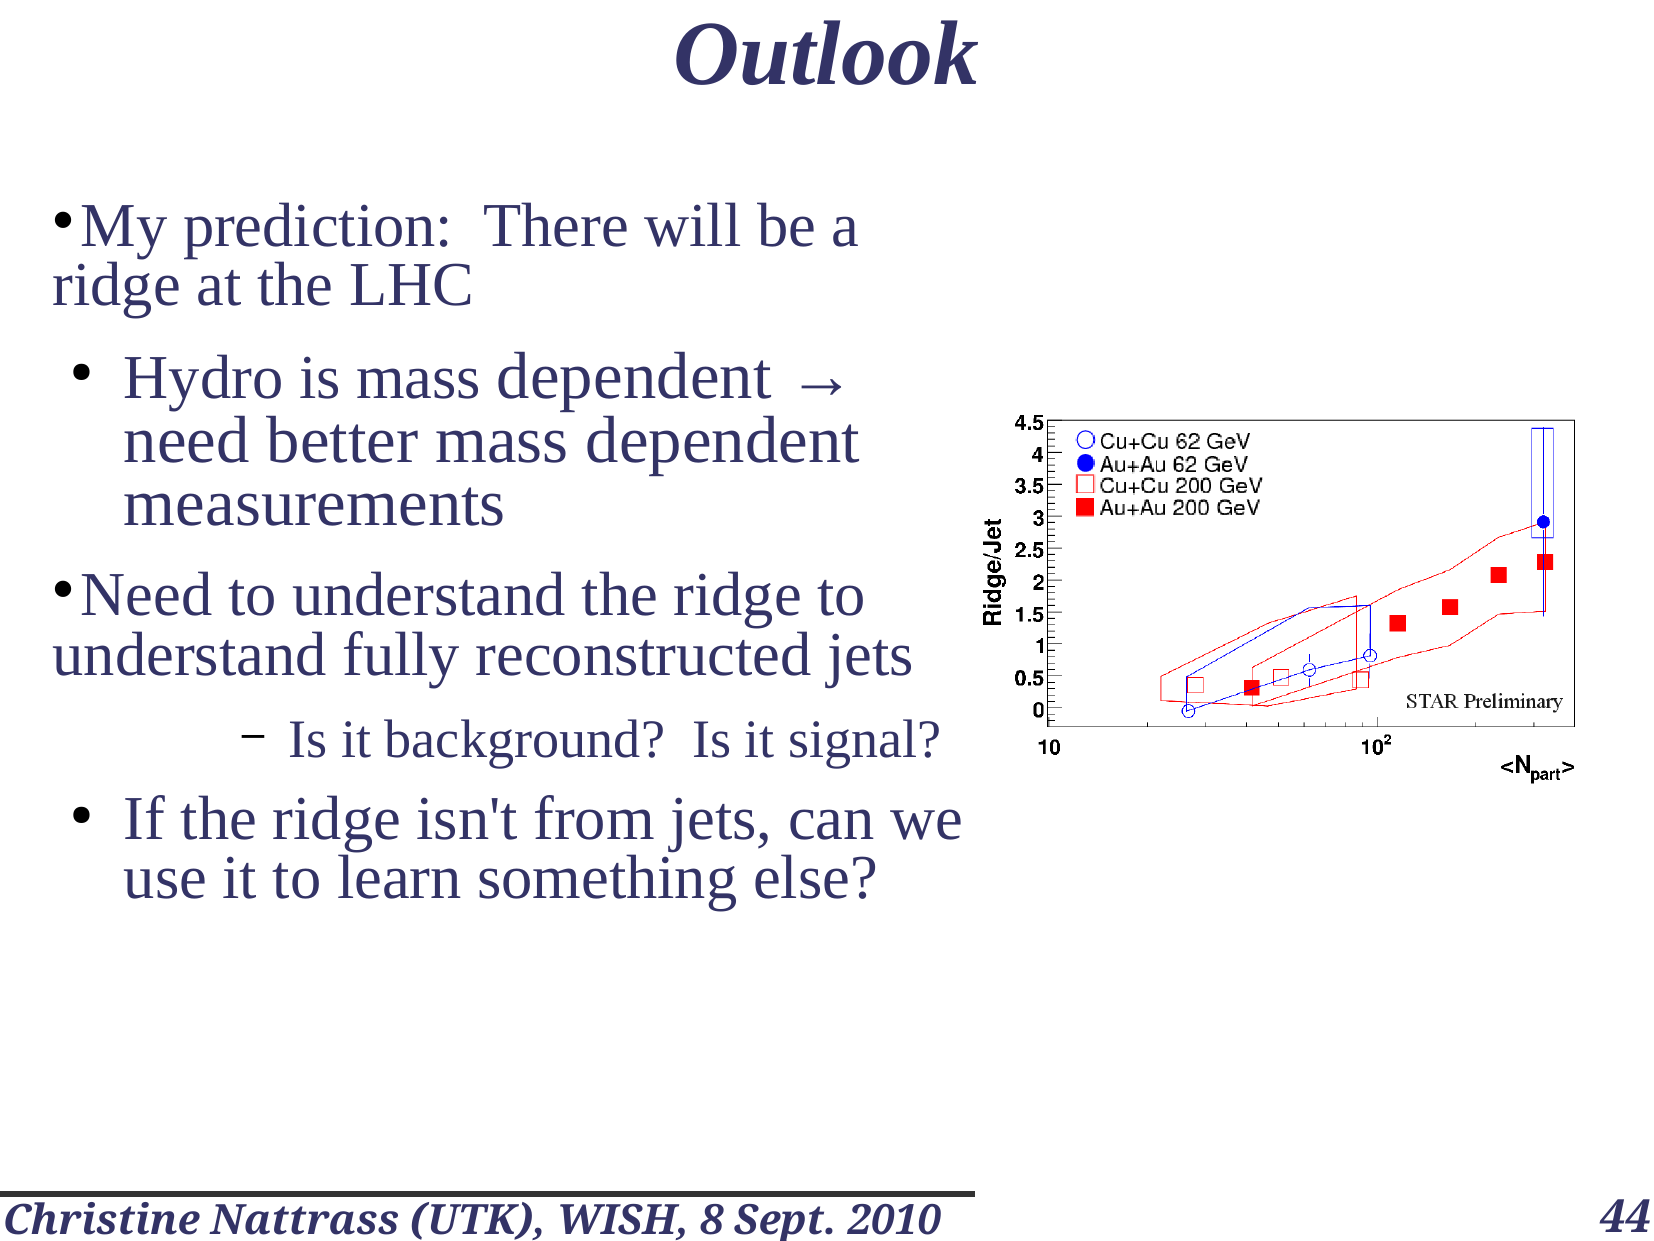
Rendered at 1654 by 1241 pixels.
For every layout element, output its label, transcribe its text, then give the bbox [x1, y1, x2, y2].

picture [975, 412, 1576, 788]
list My prediction: There will be a ridge at the LHC Hydro is mass dependent → need better mass dependent measurements Need to understand the ridge to understand fully reconstructed jets Is it background? Is it signal? If the ridge isn't from jets, can we use it to learn something else? [52, 184, 976, 1013]
title Outlook [82, 0, 1571, 110]
